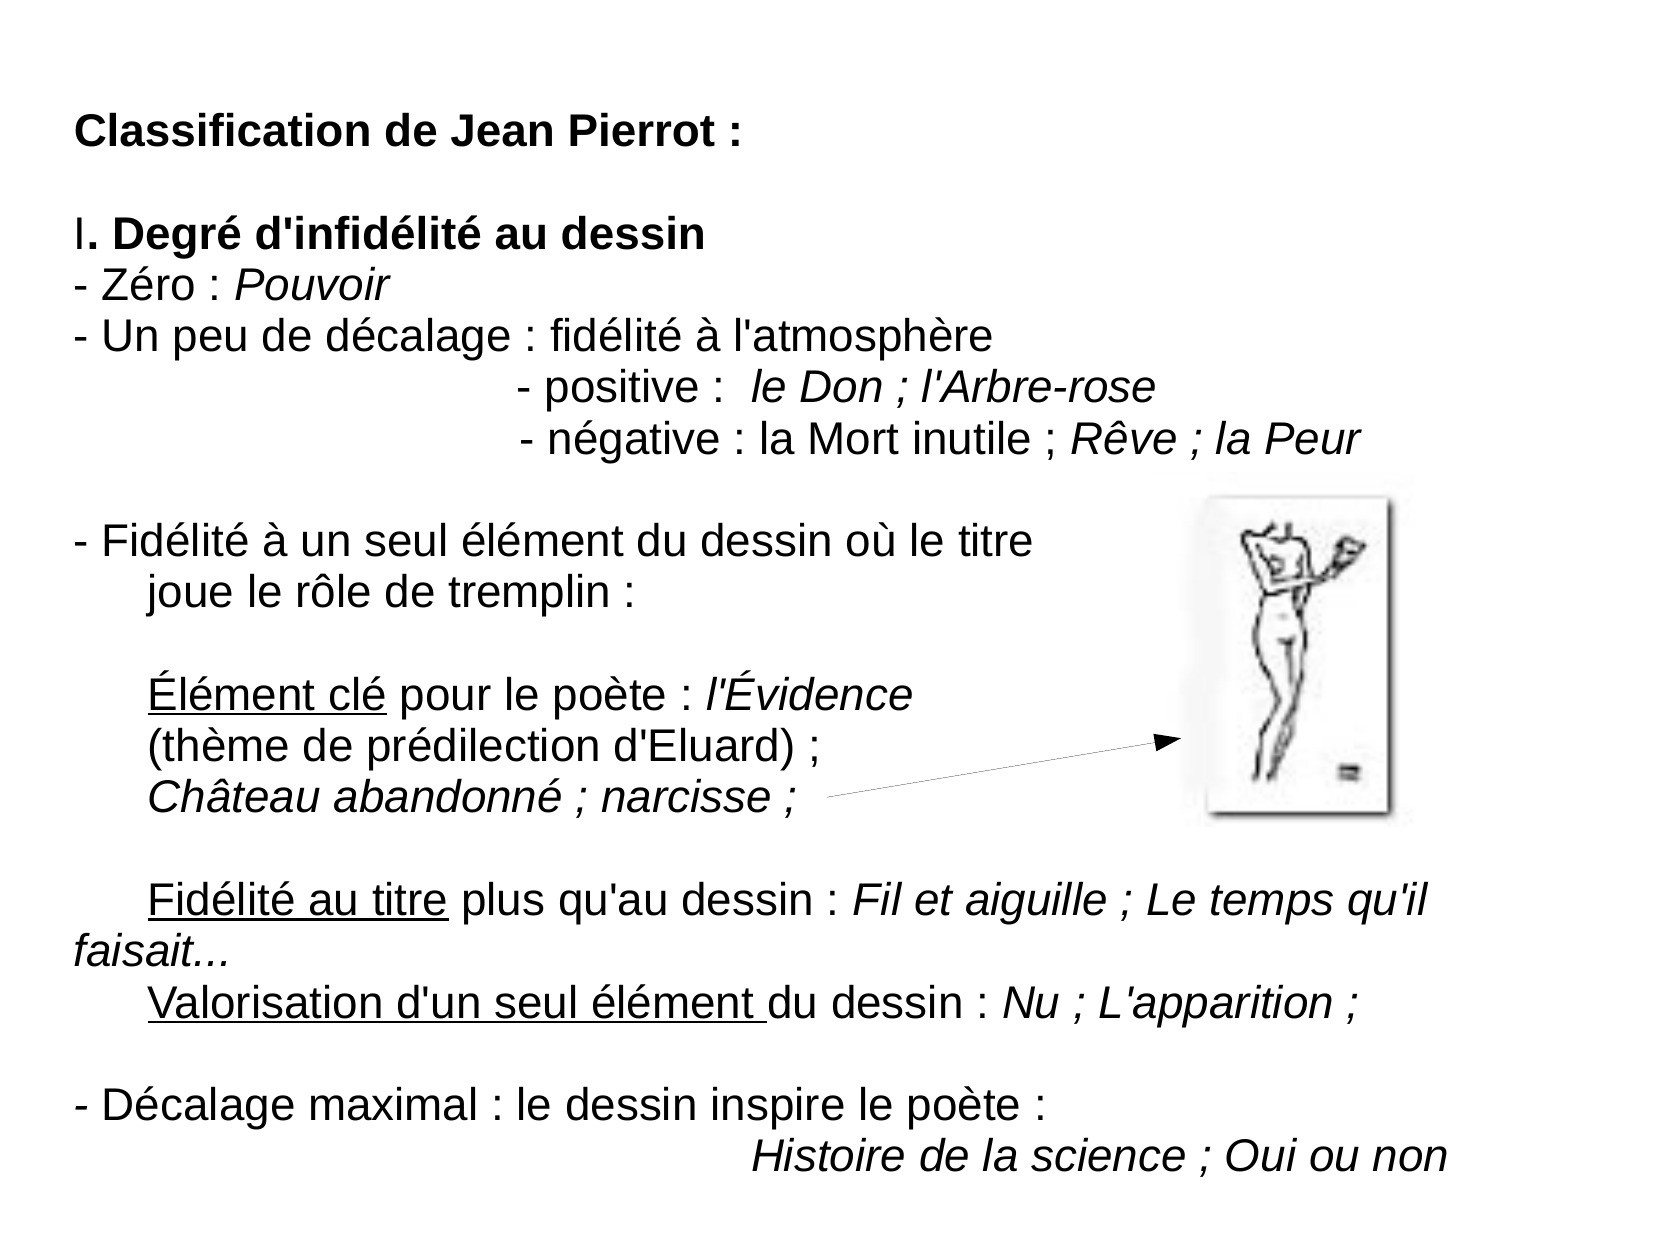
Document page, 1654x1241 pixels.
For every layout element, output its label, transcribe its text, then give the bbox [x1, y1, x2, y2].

picture [1151, 472, 1418, 827]
text_box Classification de Jean Pierrot : I. Degré d'infidélité au dessin - Zéro : Pouvoir - Un peu de décalage : fidélité à l'atmosphère - positive : le Don ; l'Arbre-rose - négative : la Mort inutile ; Rêve ; la Peur - Fidélité à un seul élément du dessin où le titre joue le rôle de tremplin : Élément clé pour le poète : l'Évidence (thème de prédilection d'Eluard) ; Château abandonné ; narcisse ; Fidélité au titre plus qu'au dessin : Fil et aiguille ; Le temps qu'il faisait... Valorisation d'un seul élément du dessin : Nu ; L'apparition ; - Décalage maximal : le dessin inspire le poète : Histoire de la science ; Oui ou non [59, 97, 1614, 1241]
